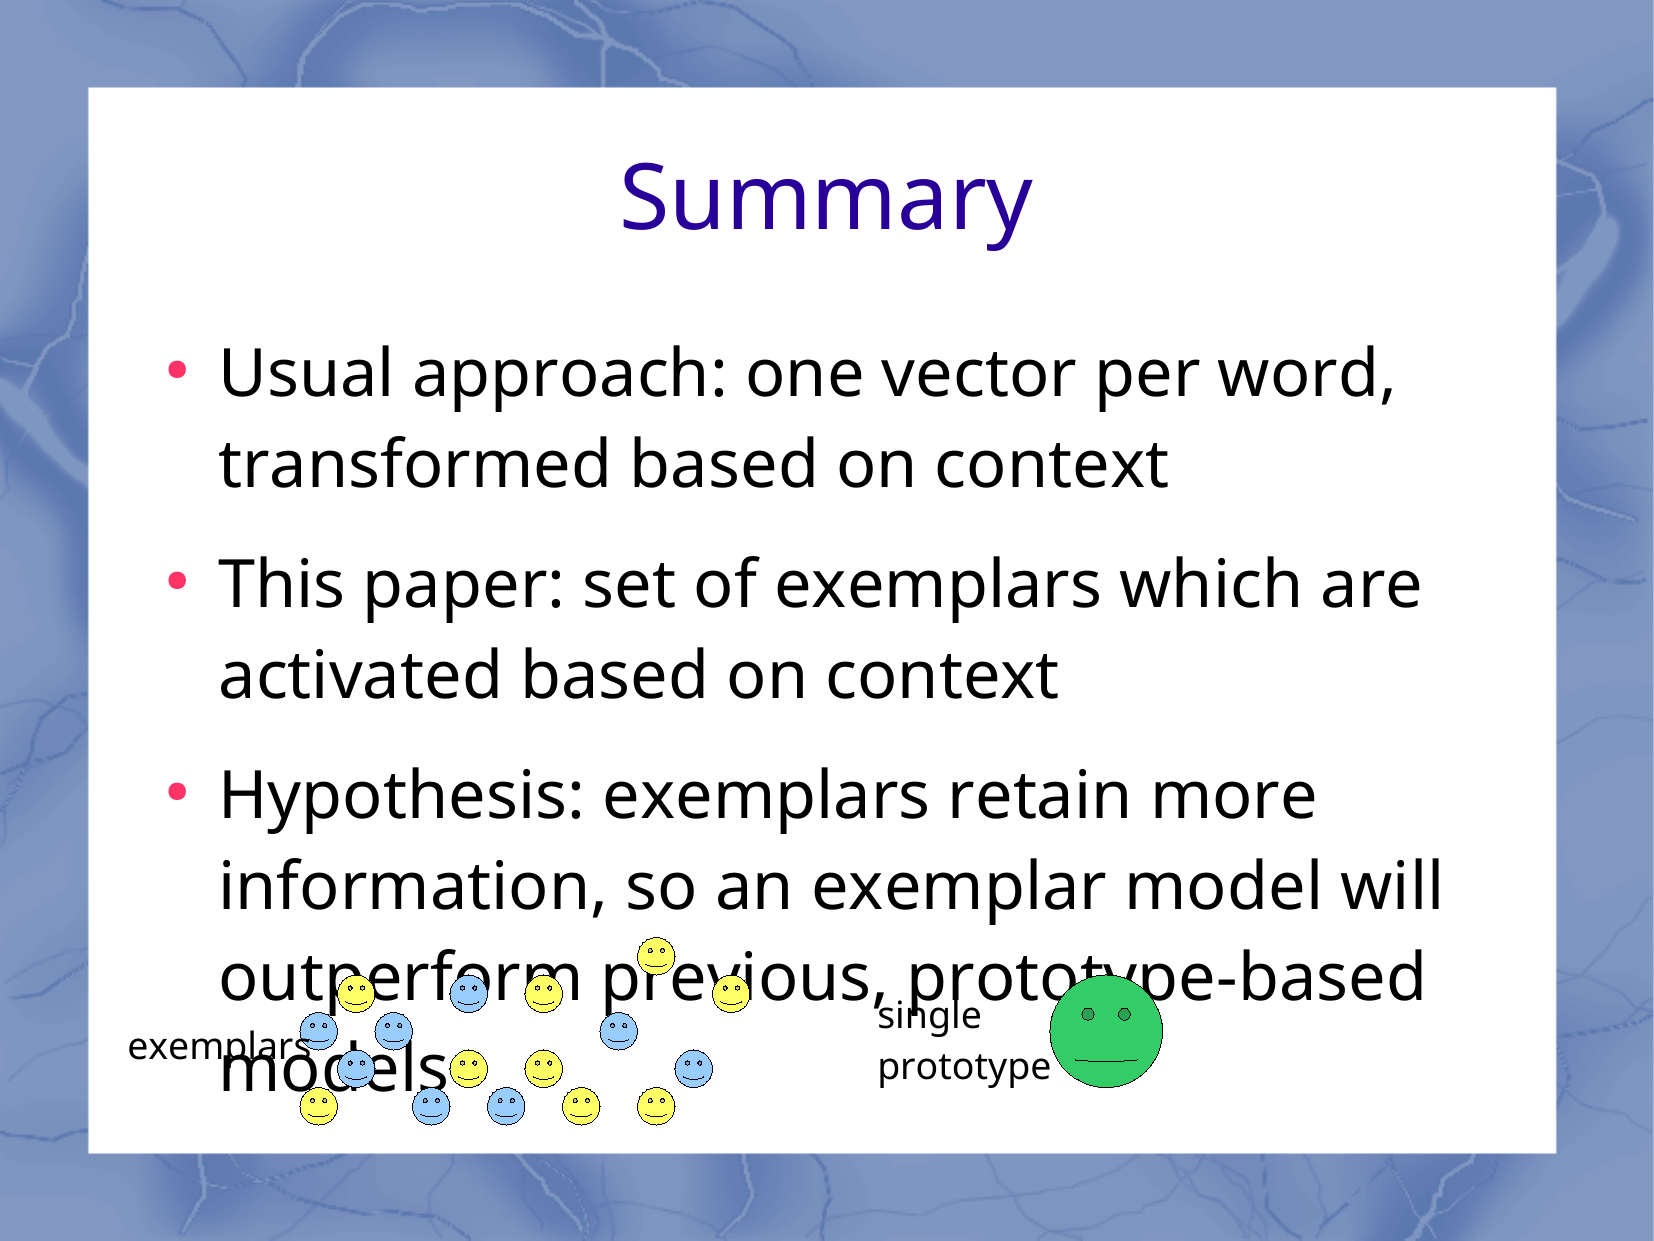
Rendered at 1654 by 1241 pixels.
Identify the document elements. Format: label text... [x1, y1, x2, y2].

text_box [637, 1087, 676, 1126]
text_box [449, 1049, 488, 1088]
text_box [487, 1087, 525, 1126]
text_box [412, 1087, 451, 1126]
title Summary [118, 98, 1536, 291]
text_box [1049, 974, 1163, 1088]
text_box [637, 937, 676, 976]
text_box [374, 1012, 413, 1051]
text_box [524, 1049, 563, 1088]
text_box [337, 974, 376, 1013]
picture [0, 0, 1654, 1241]
text_box single prototype [862, 981, 1034, 1085]
text_box [562, 1087, 601, 1126]
text_box [712, 974, 751, 1013]
text_box [449, 974, 488, 1013]
text_box [337, 1049, 376, 1088]
text_box [299, 1087, 338, 1126]
text_box [524, 974, 563, 1013]
text_box [599, 1012, 638, 1051]
text_box [674, 1049, 713, 1088]
text_box [299, 1012, 338, 1051]
text_box exemplars [112, 1012, 287, 1072]
list Usual approach: one vector per word, transformed based on context This paper: set of exemplars which are activated based on context Hypothesis: exemplars retain more information, so an exemplar model will outperform previous, prototype-based models [147, 325, 1506, 938]
